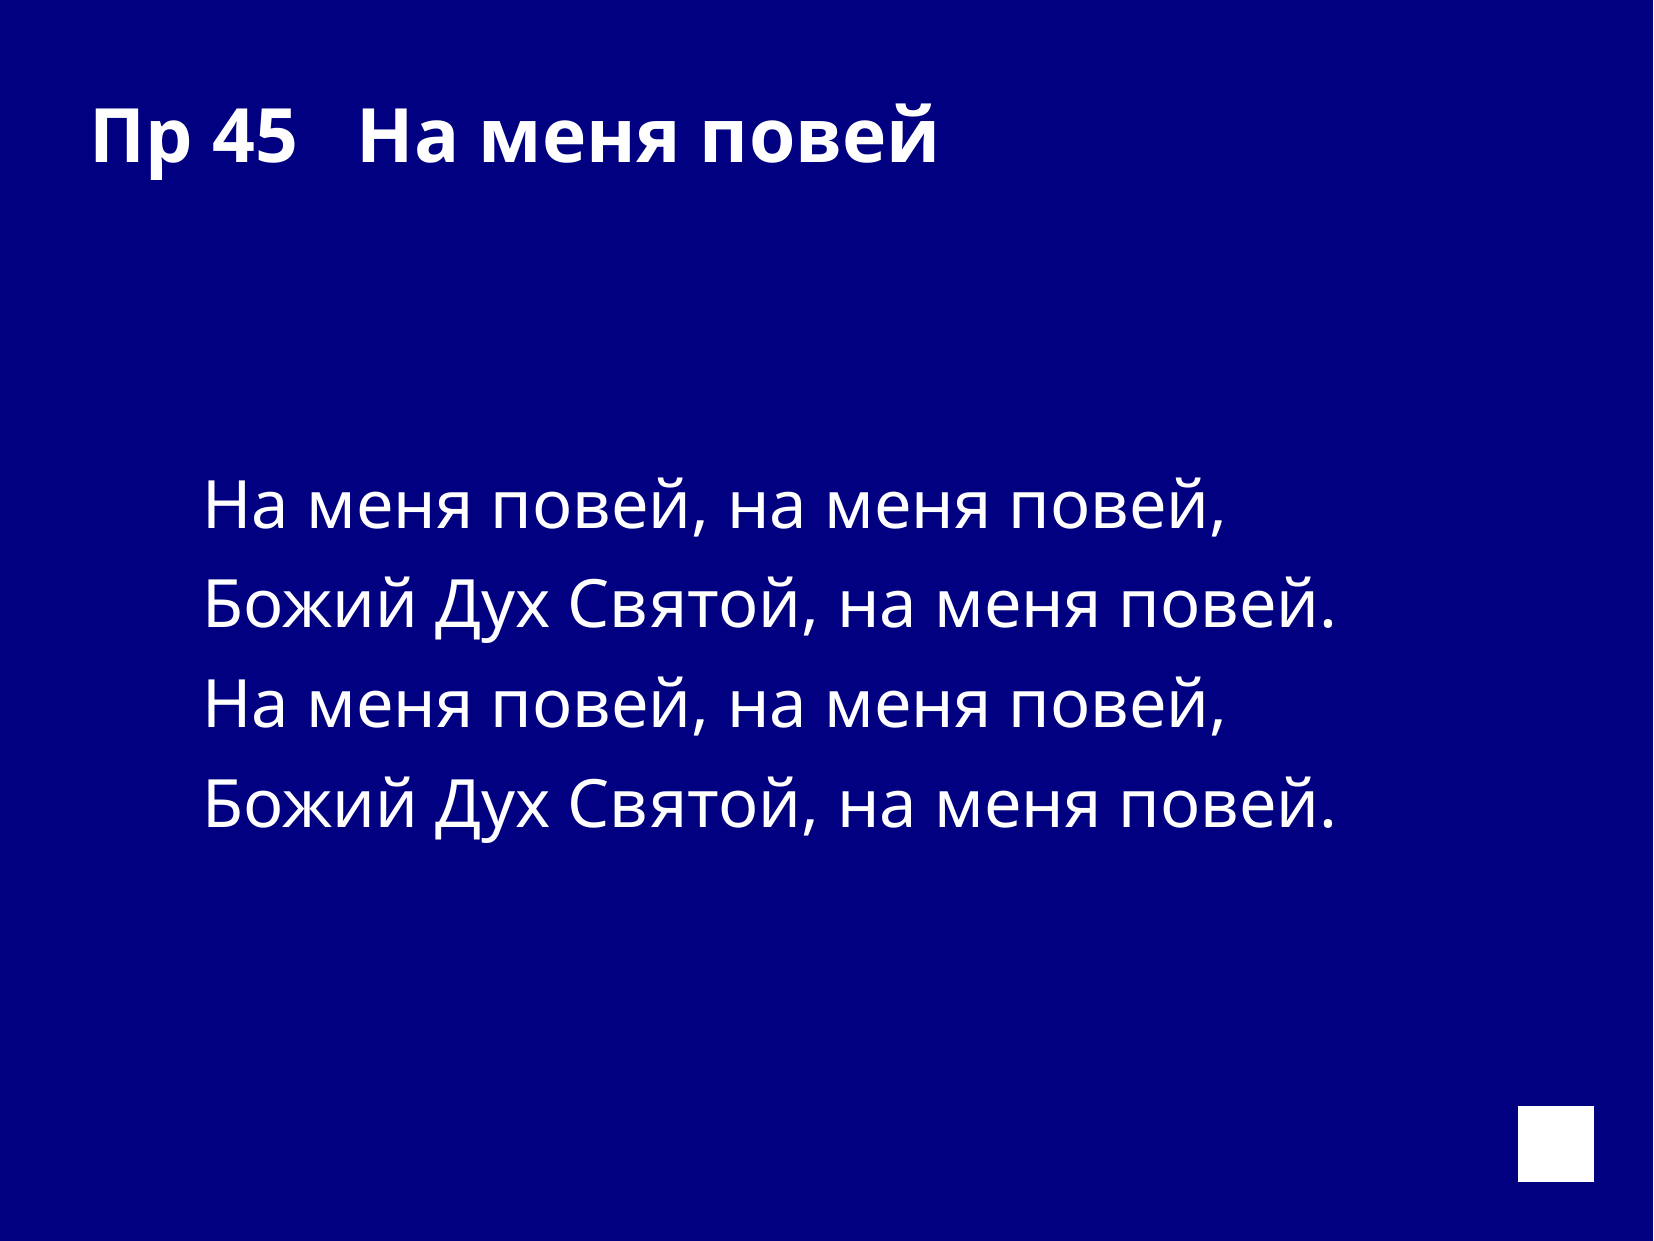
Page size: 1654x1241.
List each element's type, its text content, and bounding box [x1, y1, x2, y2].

text_box Пр 45 На меня повей [75, 75, 1576, 188]
text_box [1518, 1106, 1594, 1182]
text_box На меня повей, на меня повей, Божий Дух Святой, на меня повей. На меня повей, на меня повей, Божий Дух Святой, на меня повей. [75, 188, 1576, 1163]
